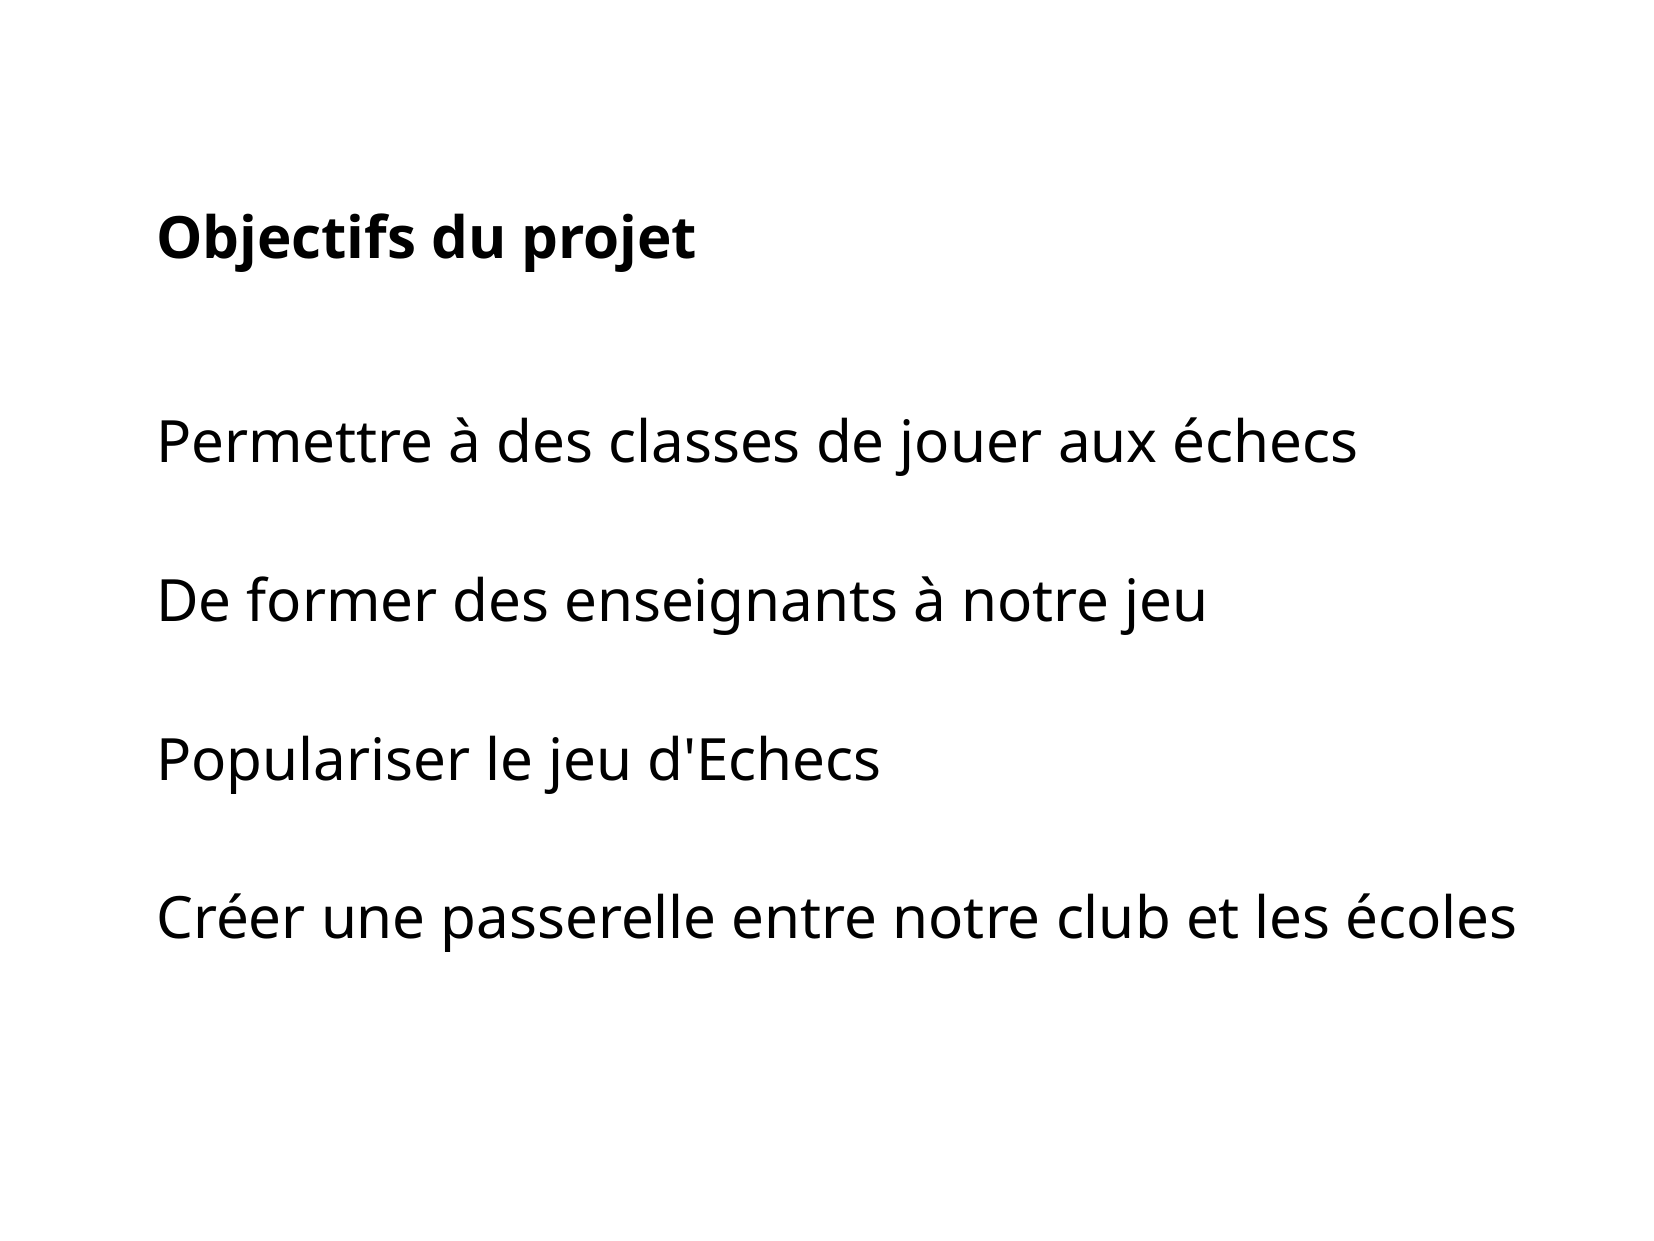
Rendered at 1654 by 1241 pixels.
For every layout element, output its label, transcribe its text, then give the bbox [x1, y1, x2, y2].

text_box Objectifs du projet Permettre à des classes de jouer aux échecs De former des enseignants à notre jeu Populariser le jeu d'Echecs Créer une passerelle entre notre club et les écoles [141, 188, 1548, 829]
